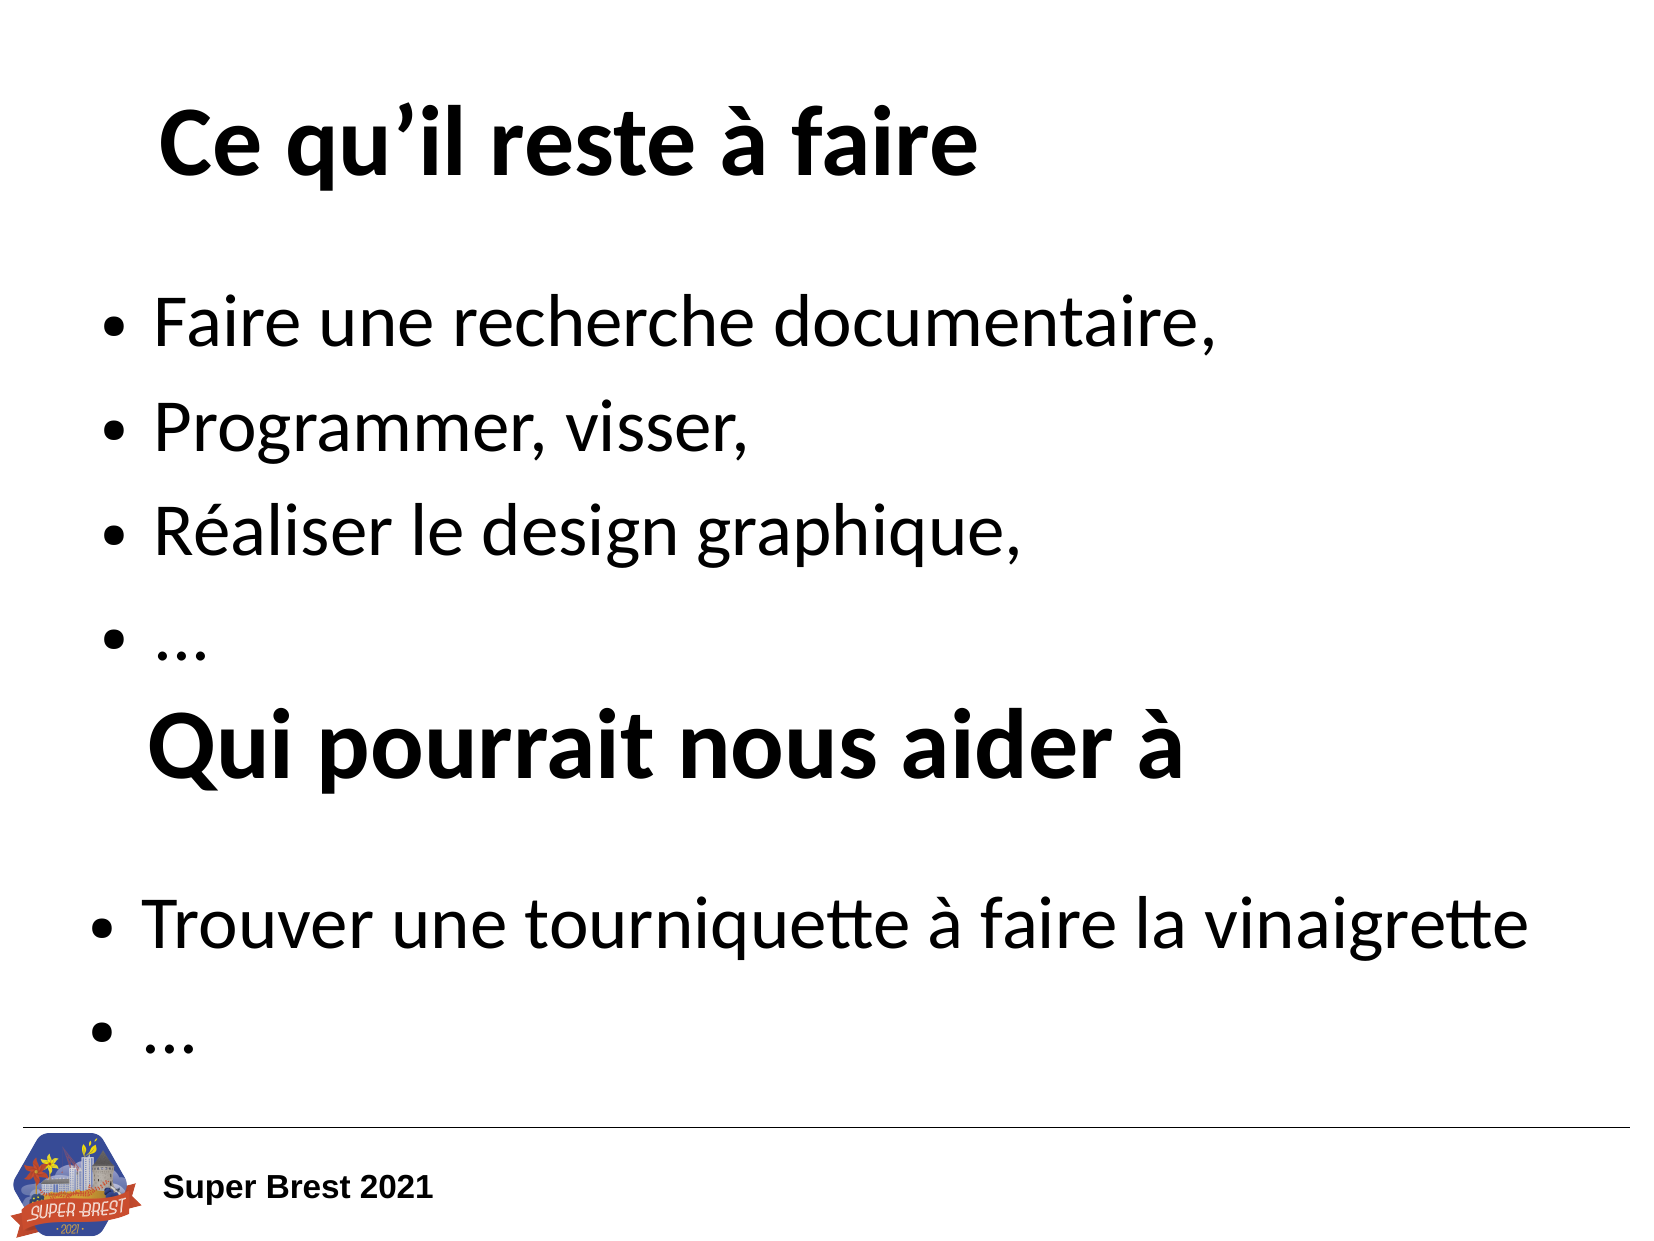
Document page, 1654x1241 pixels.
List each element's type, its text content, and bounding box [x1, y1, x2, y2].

title Ce qu’il reste à faire [11, 47, 1347, 255]
picture [10, 1133, 142, 1238]
title Qui pourrait nous aider à [0, 649, 1607, 857]
list Trouver une tourniquette à faire la vinaigrette ... [70, 892, 1560, 1111]
text_box Super Brest 2021 [147, 1160, 1070, 1214]
list Faire une recherche documentaire, Programmer, visser, Réaliser le design graphique, ... [82, 290, 1571, 649]
